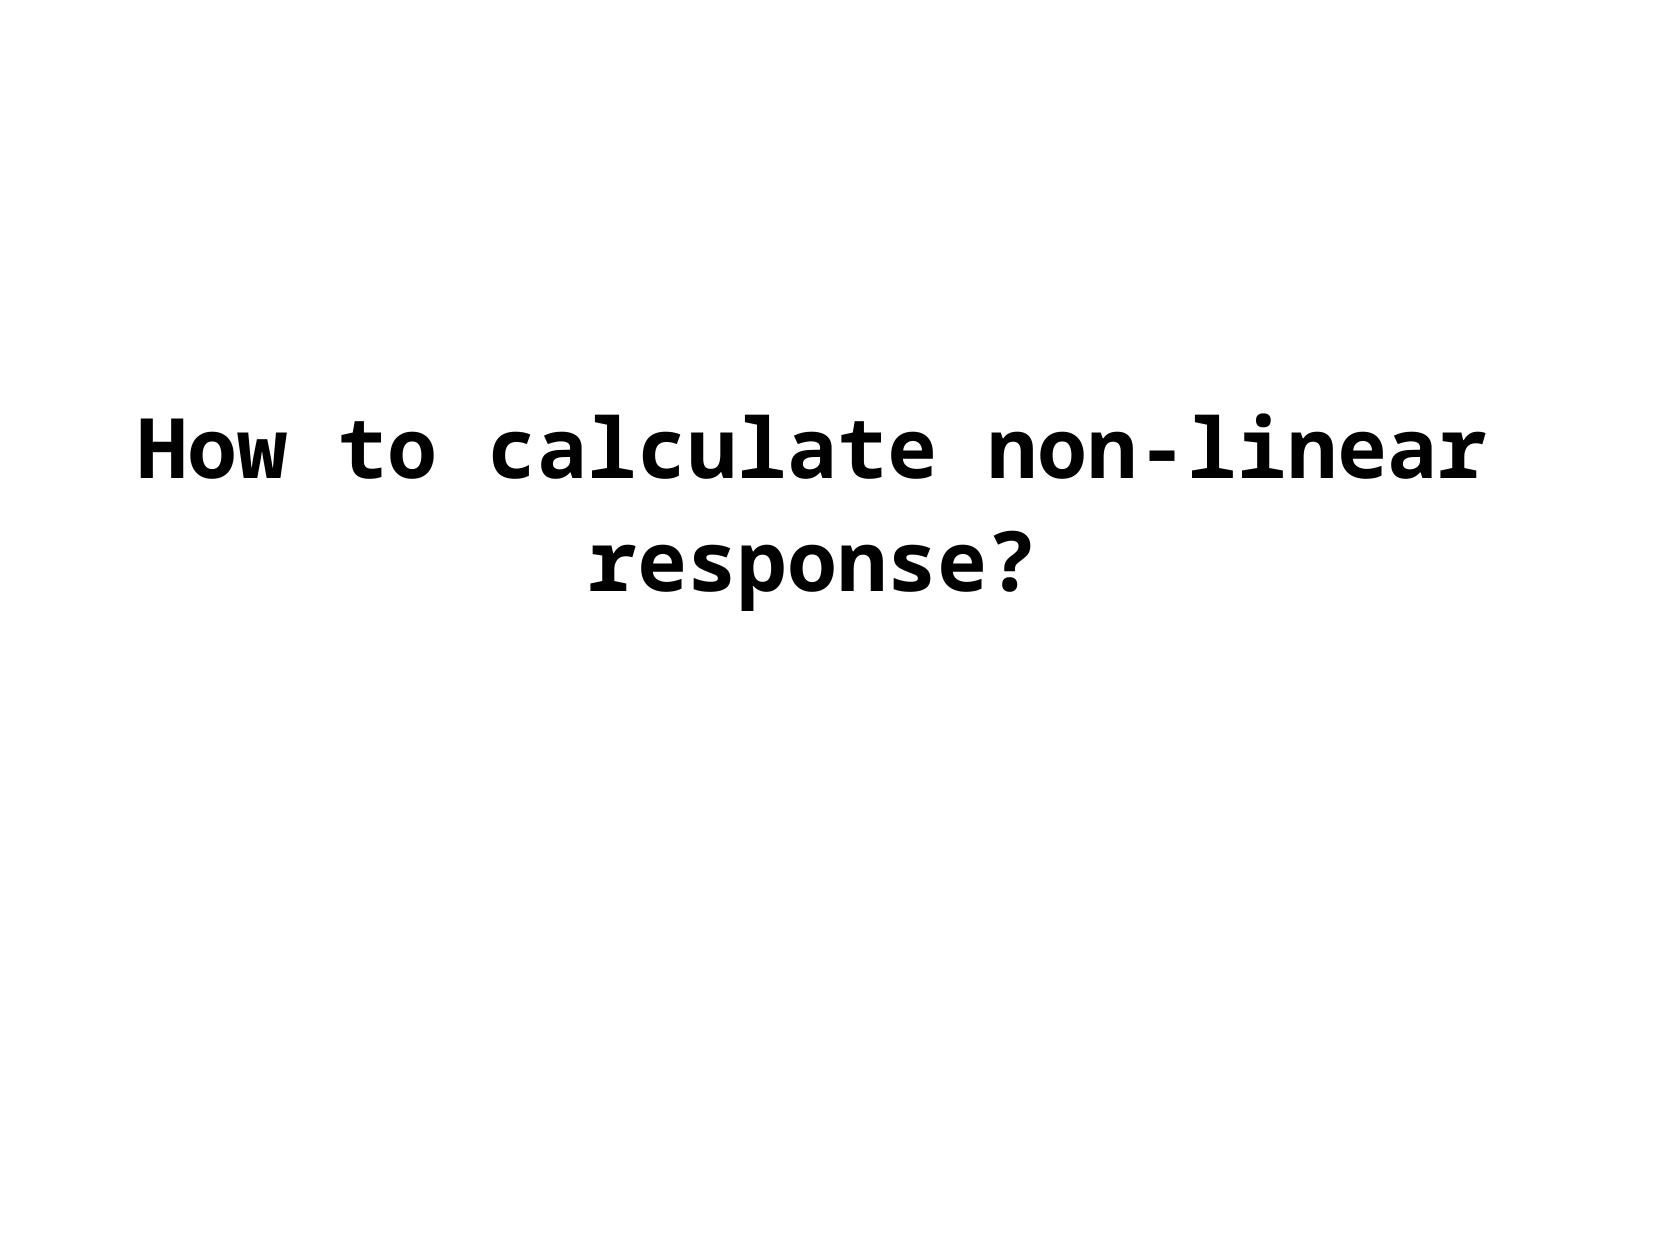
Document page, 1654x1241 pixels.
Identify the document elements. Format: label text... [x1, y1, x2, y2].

title How to calculate non-linear response? [0, 405, 1606, 601]
